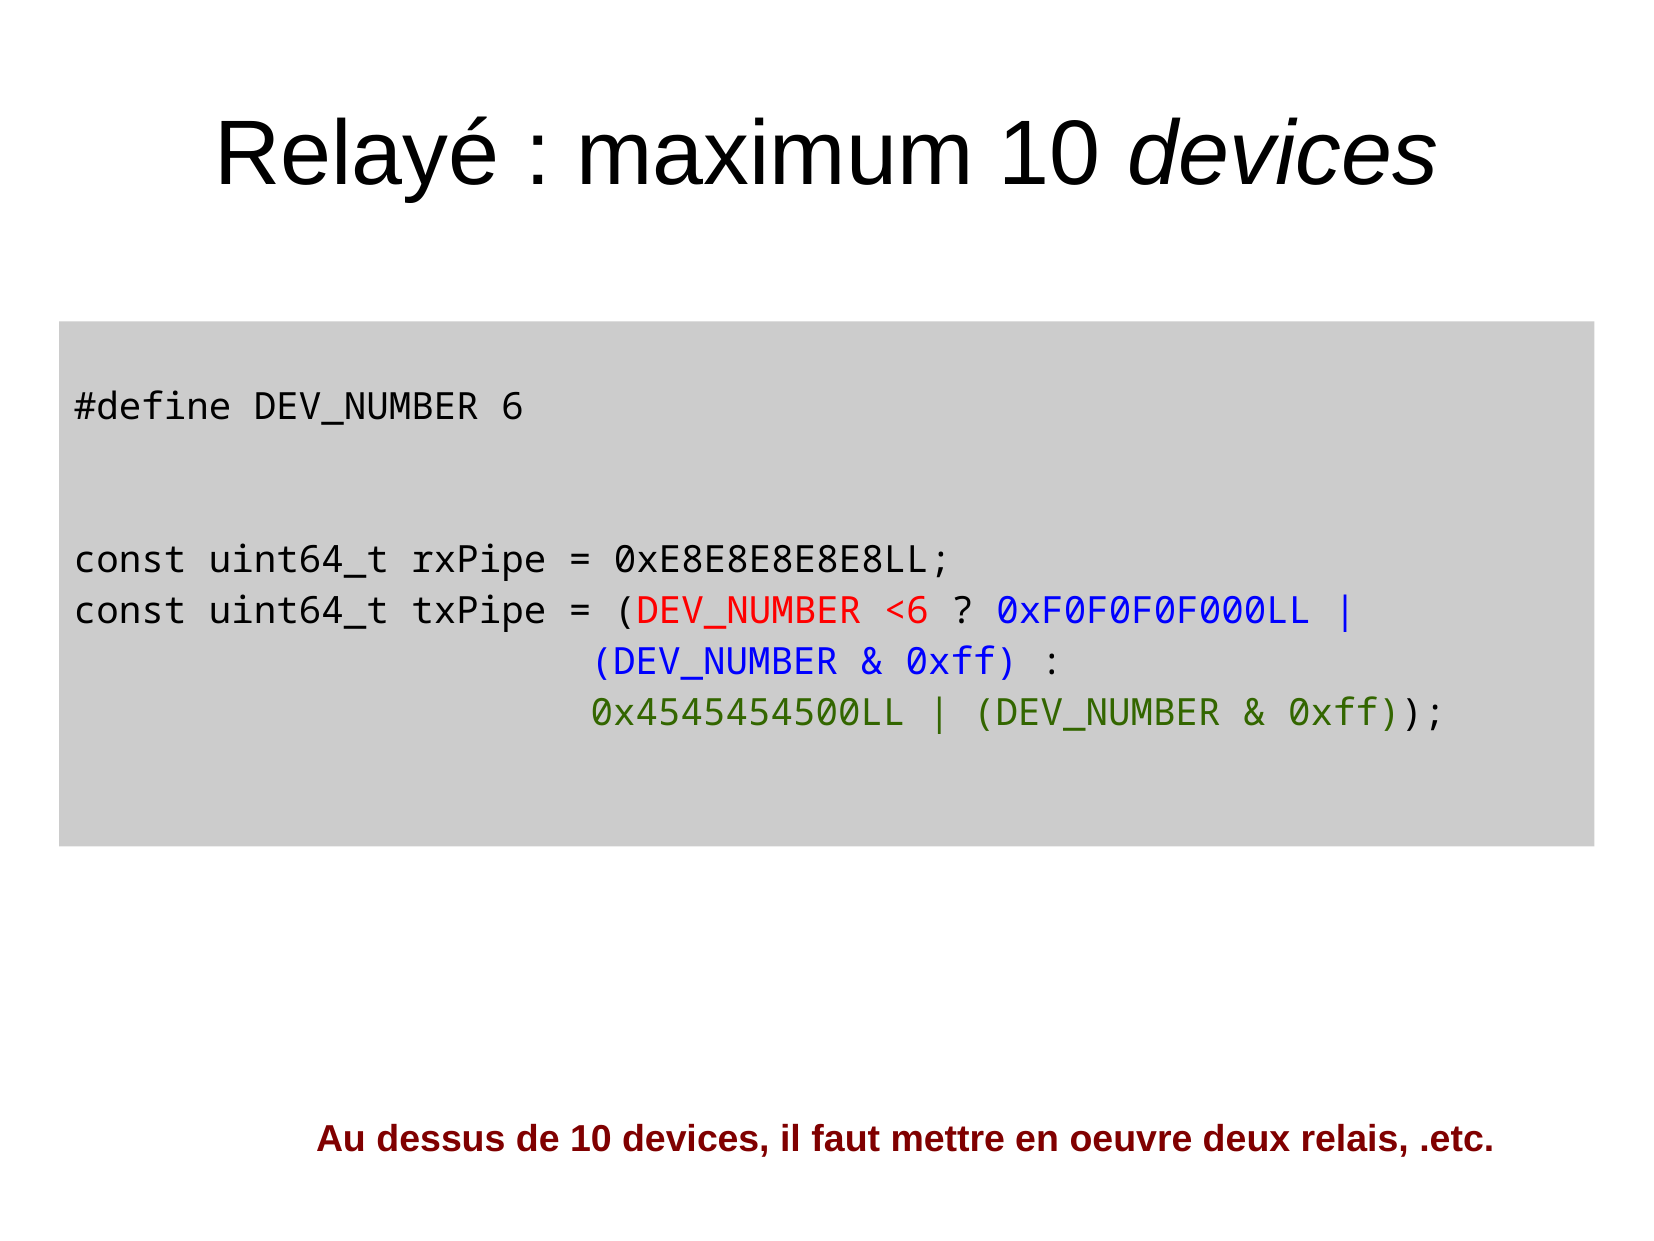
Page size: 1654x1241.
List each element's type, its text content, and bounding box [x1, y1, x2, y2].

text_box Au dessus de 10 devices, il faut mettre en oeuvre deux relais, .etc. [301, 1110, 1511, 1168]
text_box #define DEV_NUMBER 6 const uint64_t rxPipe = 0xE8E8E8E8E8LL; const uint64_t txPipe = (DEV_NUMBER <6 ? 0xF0F0F0F000LL | (DEV_NUMBER & 0xff) : 0x4545454500LL | (DEV_NUMBER & 0xff)); [59, 321, 1595, 815]
title Relayé : maximum 10 devices [82, 49, 1571, 257]
